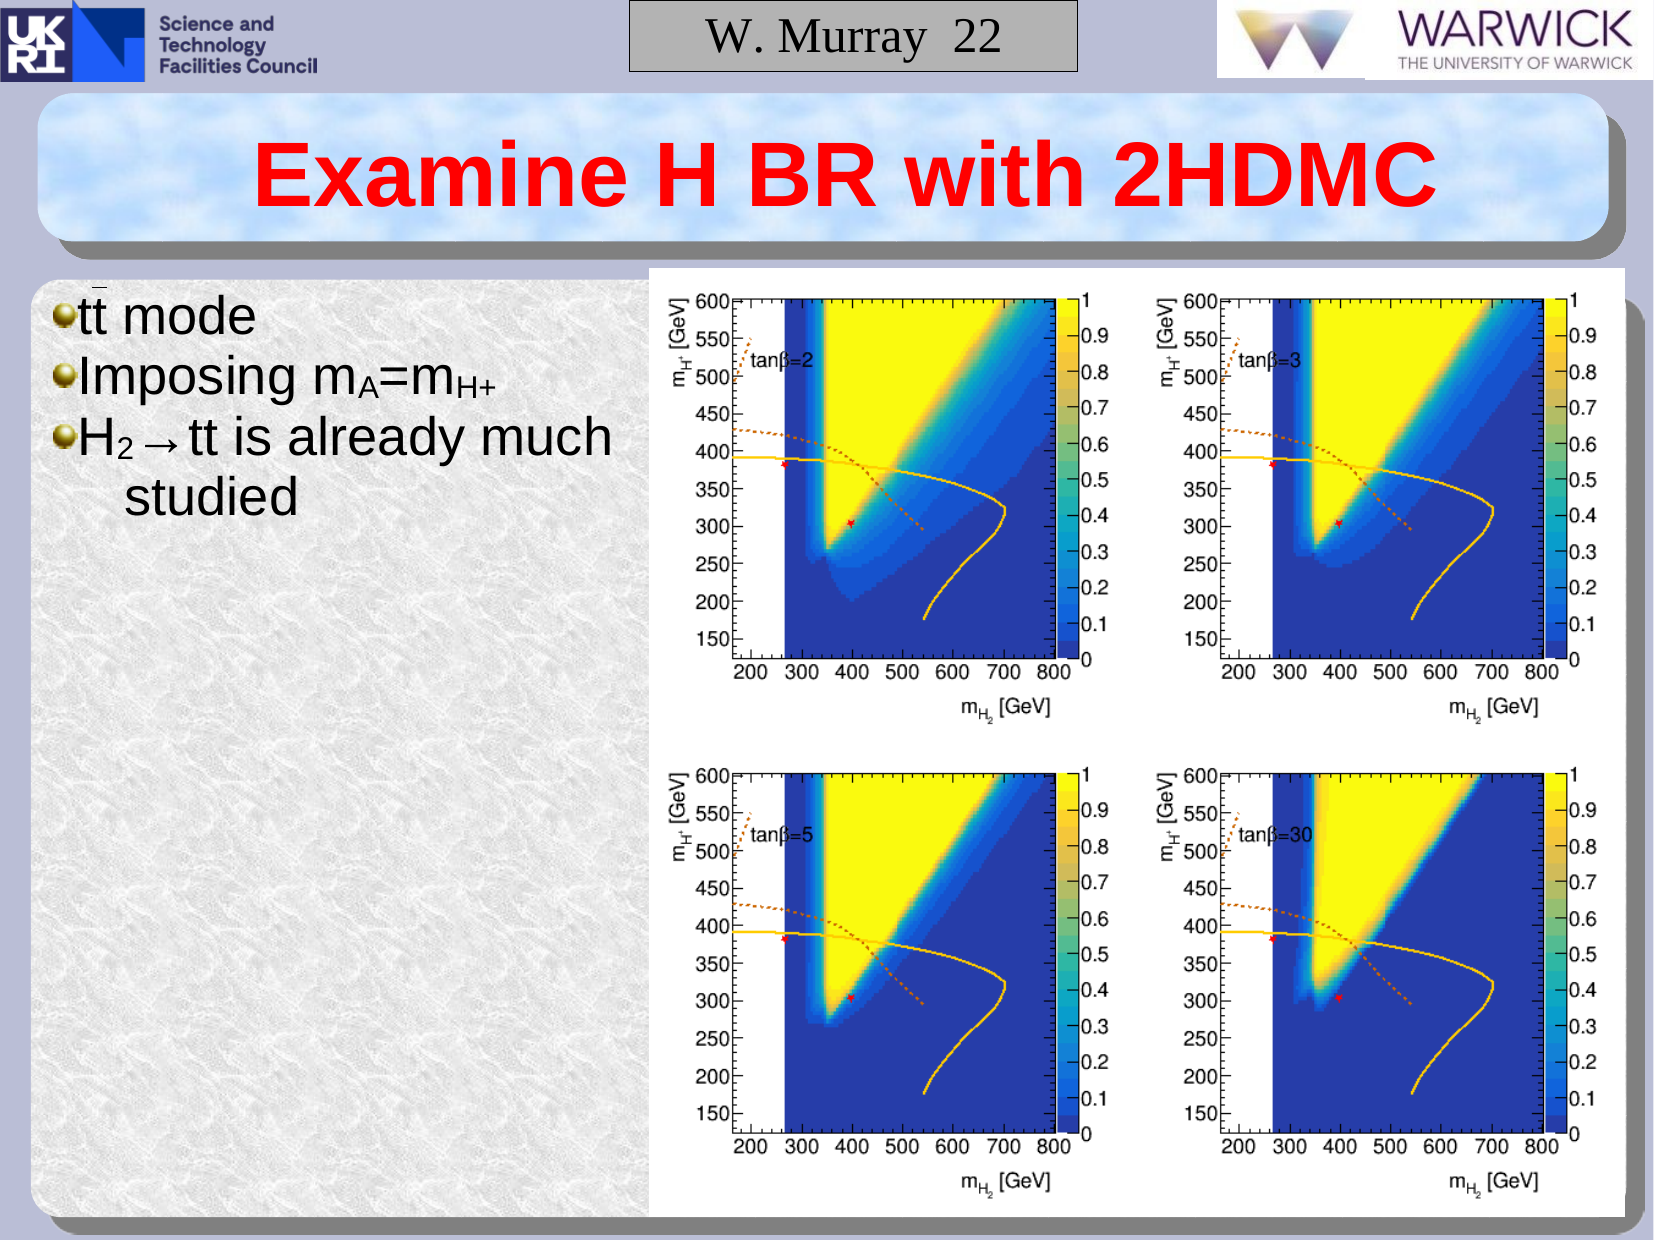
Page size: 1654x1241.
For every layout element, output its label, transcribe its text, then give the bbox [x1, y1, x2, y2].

picture [30, 268, 1627, 1218]
list tt mode Imposing mA=mH+ H2→tt is already much studied [53, 285, 649, 1194]
picture [37, 93, 1609, 242]
title Examine H BR with 2HDMC [90, 101, 1584, 249]
picture [0, 0, 317, 82]
picture [1217, 0, 1654, 80]
